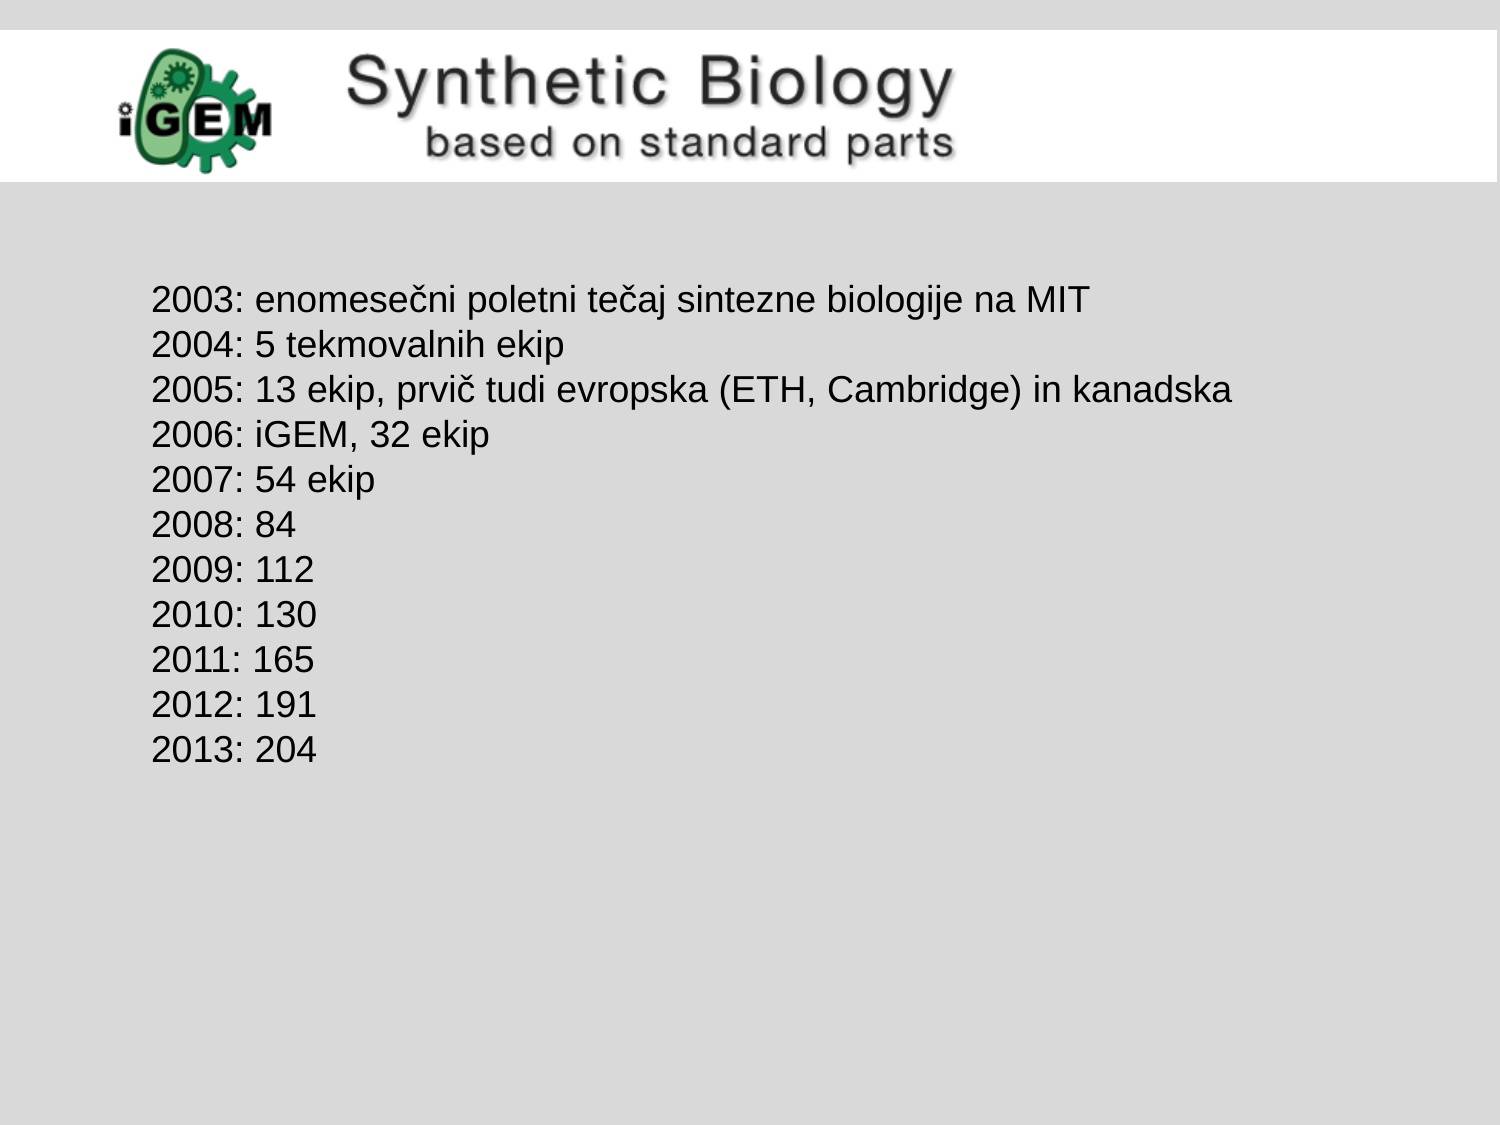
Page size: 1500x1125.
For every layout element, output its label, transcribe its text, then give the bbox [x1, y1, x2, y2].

picture [0, 30, 1497, 182]
text_box 2003: enomesečni poletni tečaj sintezne biologije na MIT 2004: 5 tekmovalnih ekip 2005: 13 ekip, prvič tudi evropska (ETH, Cambridge) in kanadska 2006: iGEM, 32 ekip 2007: 54 ekip 2008: 84 2009: 112 2010: 130 2011: 165 2012: 191 2013: 204 [136, 267, 1248, 867]
